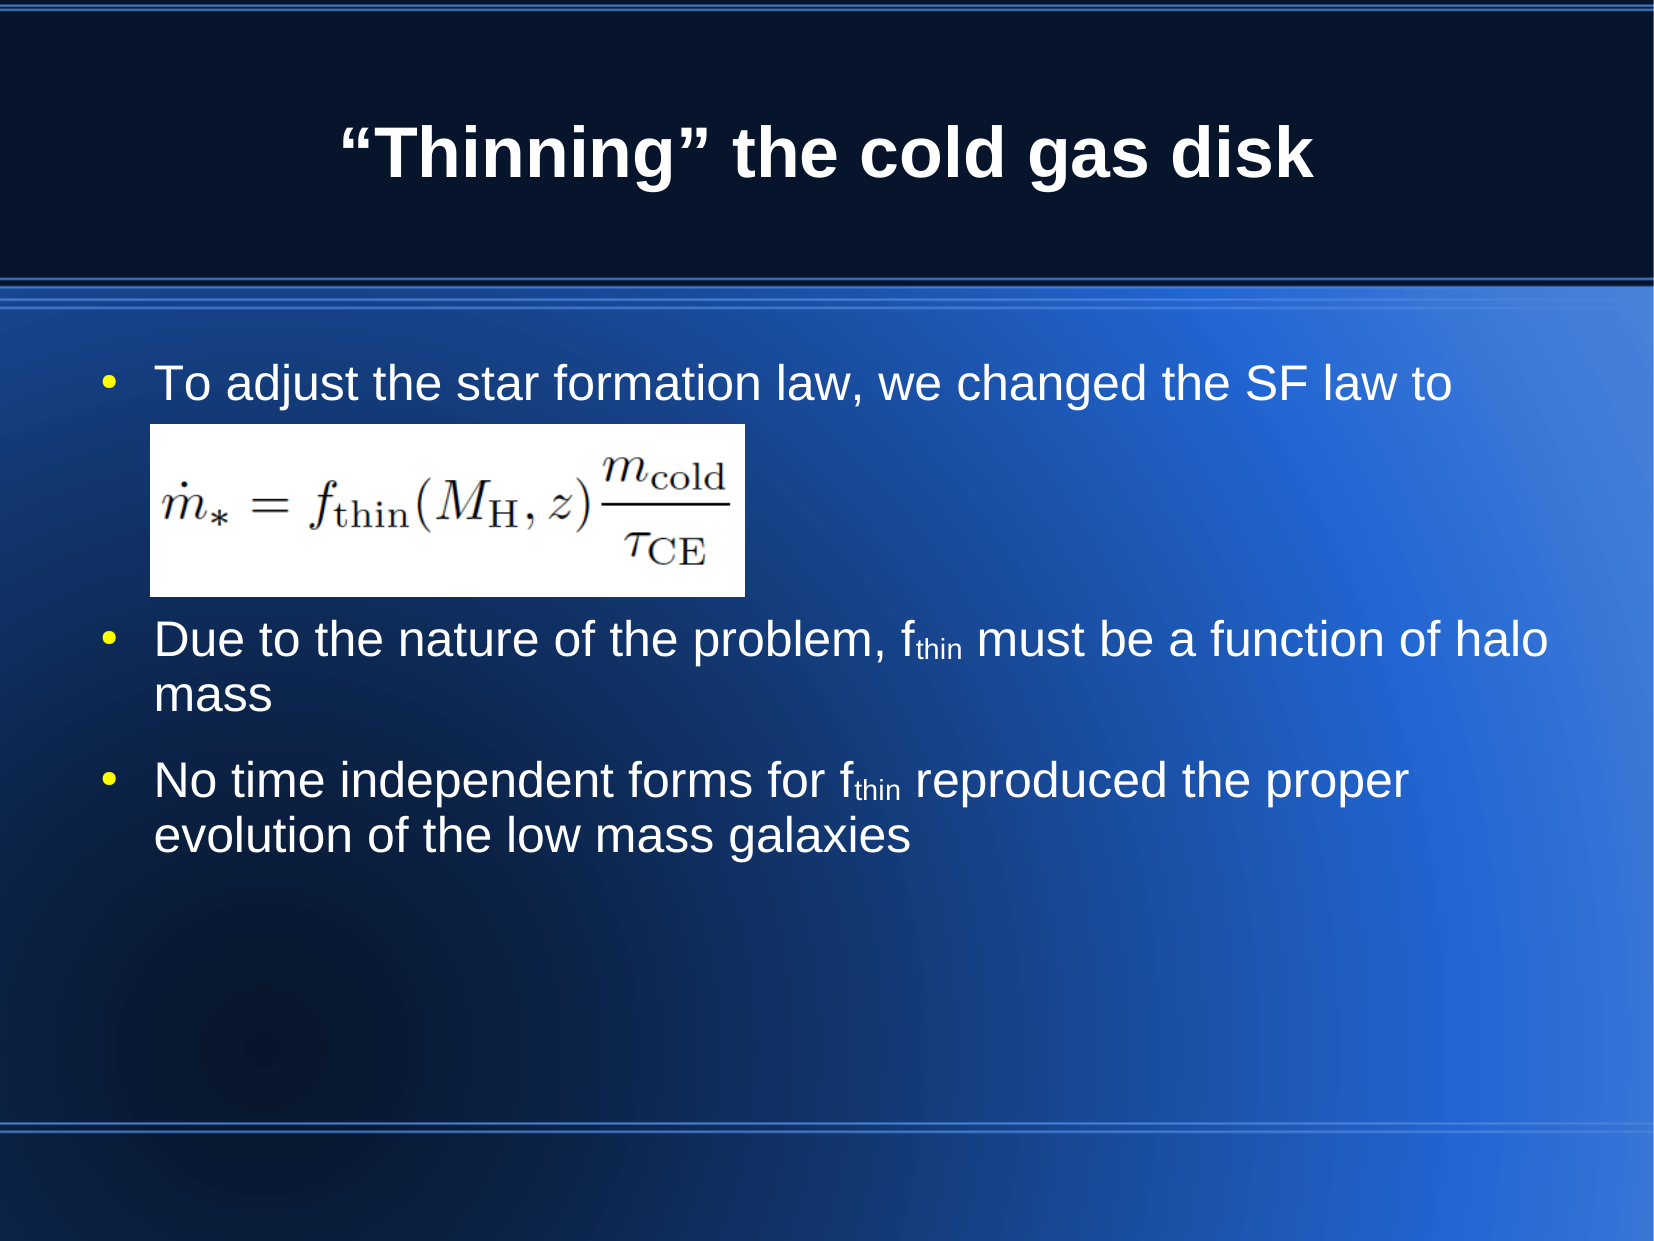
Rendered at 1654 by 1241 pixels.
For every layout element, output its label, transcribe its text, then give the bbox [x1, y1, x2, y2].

title “Thinning” the cold gas disk [82, 49, 1571, 257]
list To adjust the star formation law, we changed the SF law to Due to the nature of the problem, fthin must be a function of halo mass No time independent forms for fthin reproduced the proper evolution of the low mass galaxies [82, 355, 1571, 1058]
picture [0, 0, 1654, 1241]
